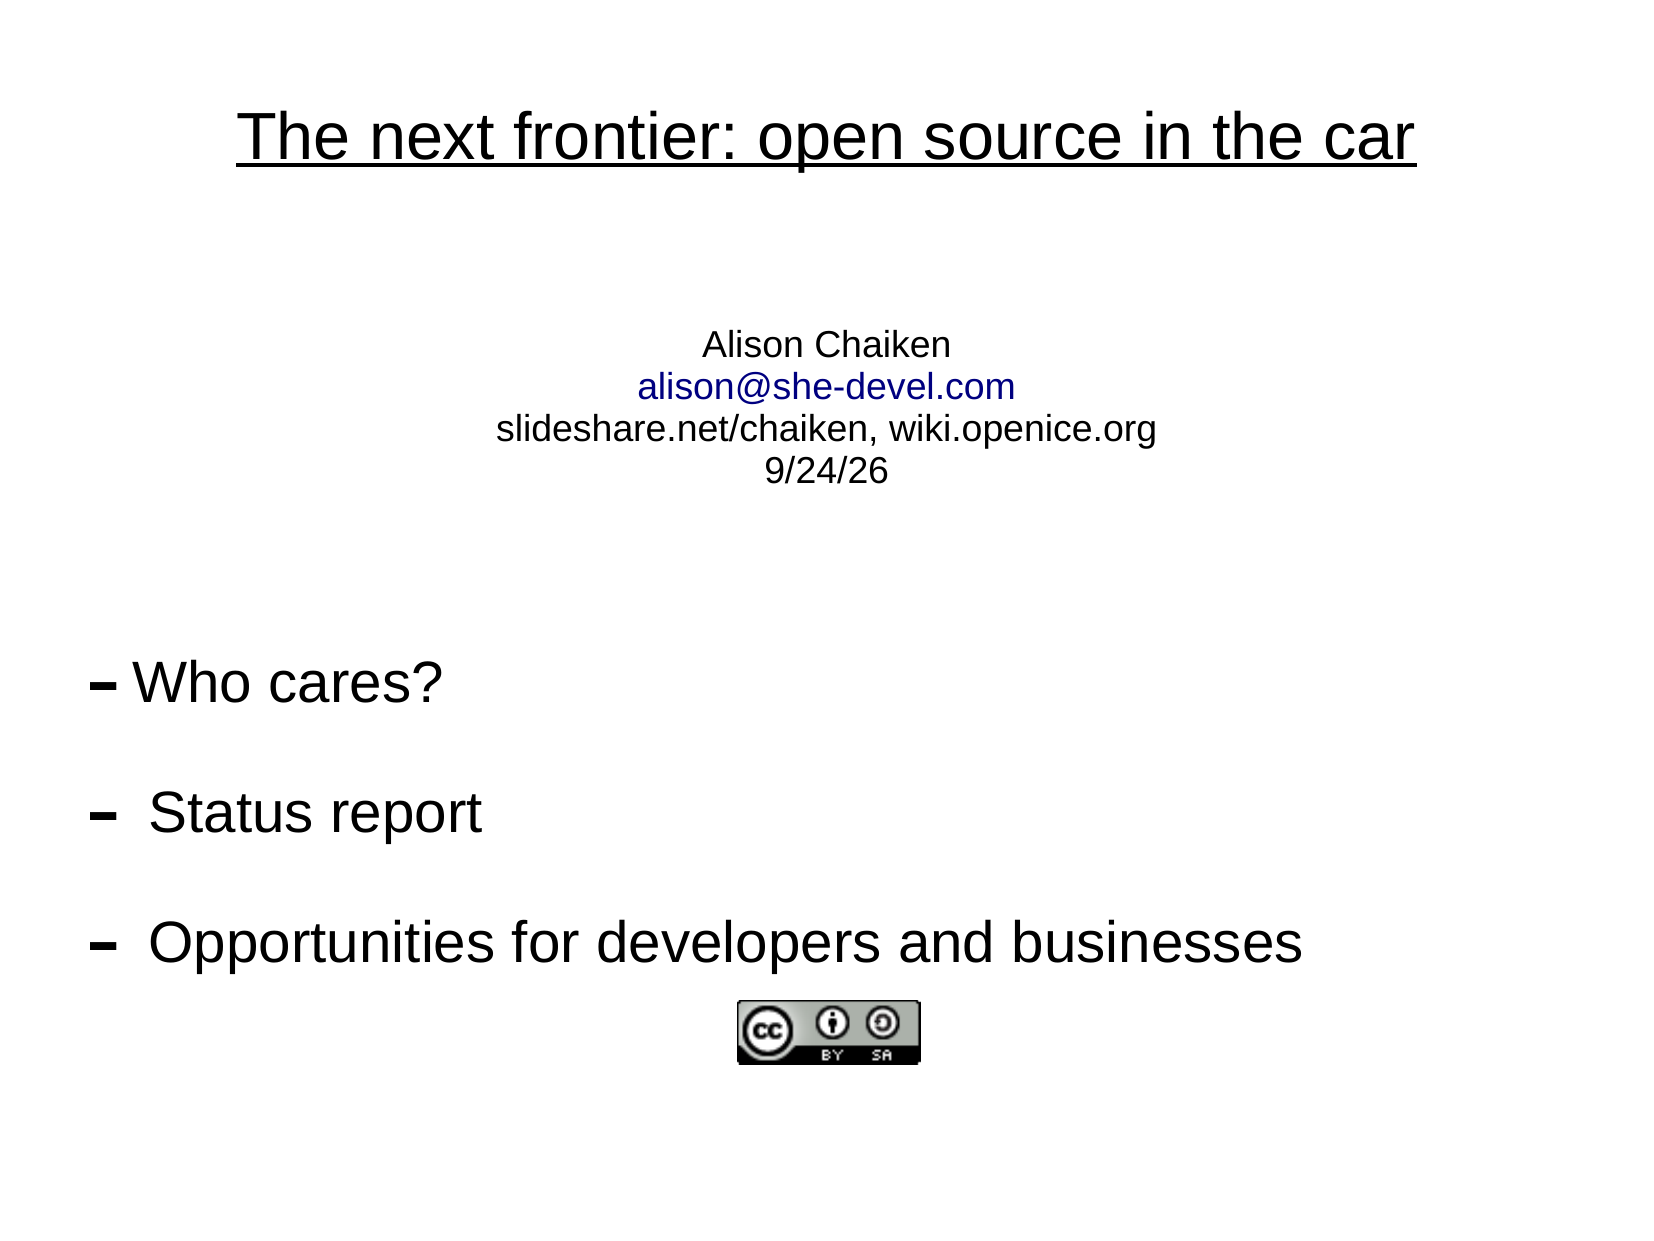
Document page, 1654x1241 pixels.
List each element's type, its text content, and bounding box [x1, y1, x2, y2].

subtitle Who cares? Status report Opportunities for developers and businesses [60, 450, 1571, 1109]
picture [737, 1000, 921, 1066]
title The next frontier: open source in the car Alison Chaiken alison@she-devel.com slideshare.net/chaiken, wiki.openice.org 4/11/12 [82, 99, 1571, 450]
